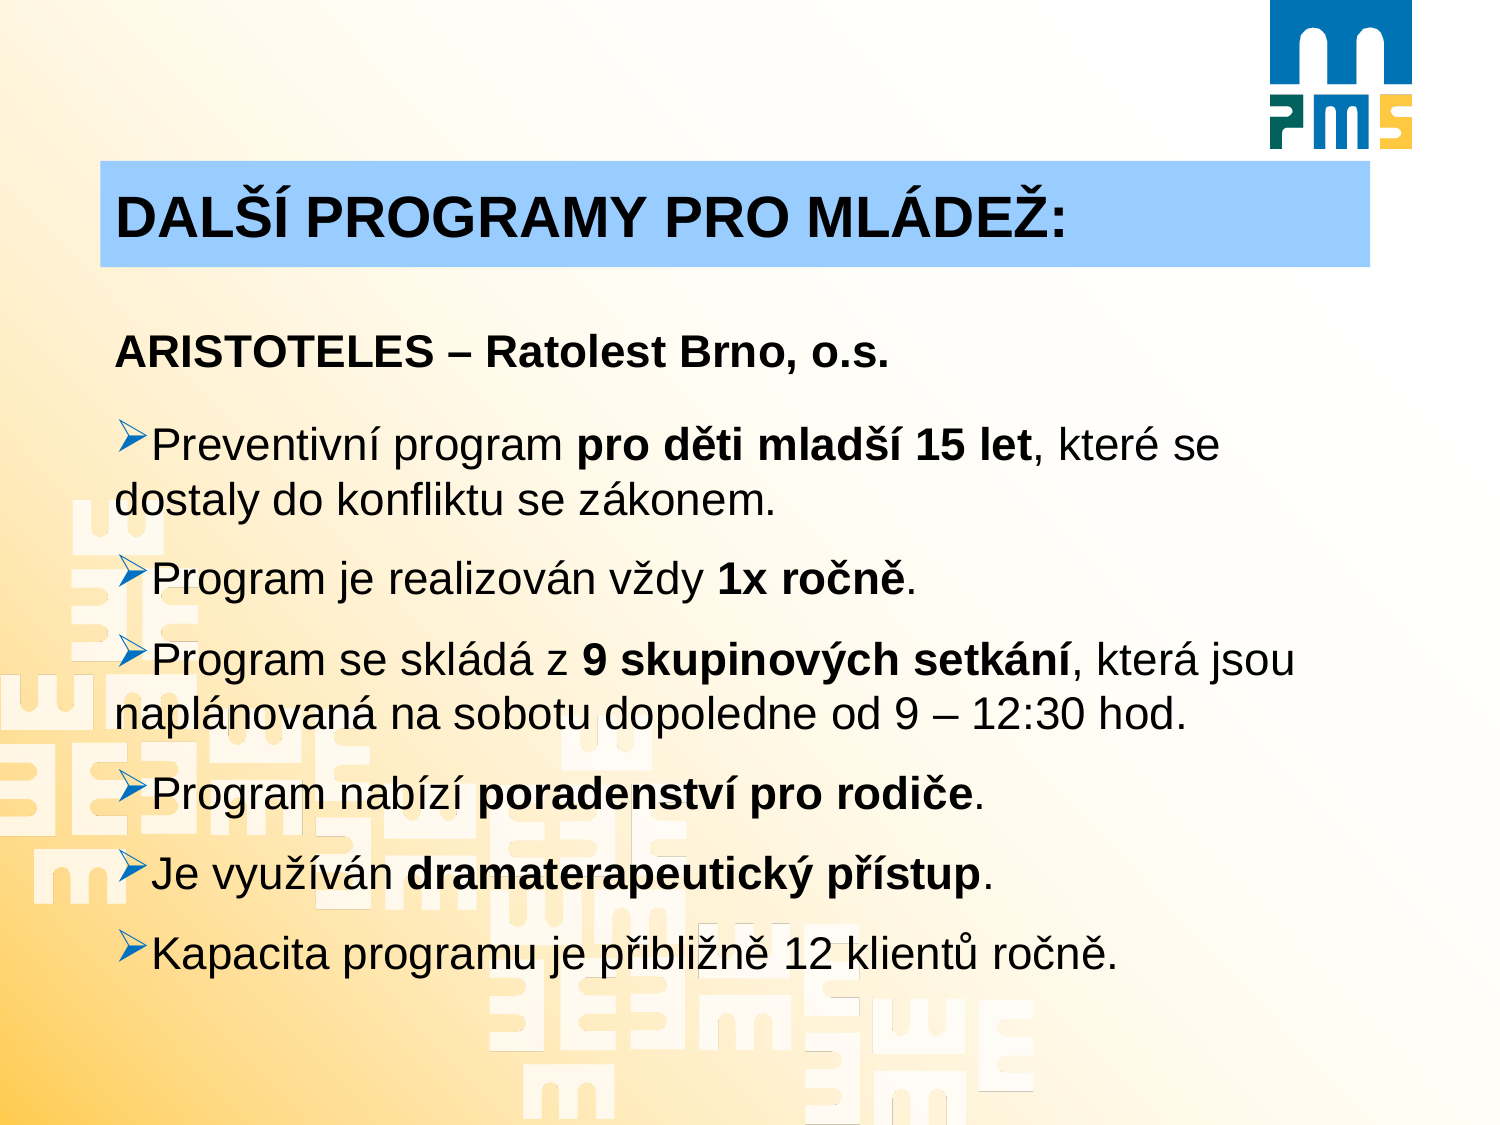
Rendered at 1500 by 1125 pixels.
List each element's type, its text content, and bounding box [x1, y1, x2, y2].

picture [0, 0, 1500, 1125]
text_box ARISTOTELES – Ratolest Brno, o.s. Preventivní program pro děti mladší 15 let, které se dostaly do konfliktu se zákonem. Program je realizován vždy 1x ročně. Program se skládá z 9 skupinových setkání, která jsou naplánovaná na sobotu dopoledne od 9 – 12:30 hod. Program nabízí poradenství pro rodiče. Je využíván dramaterapeutický přístup. Kapacita programu je přibližně 12 klientů ročně. [100, 314, 1341, 1059]
title DALŠÍ PROGRAMY PRO MLÁDEŽ: [100, 160, 1371, 268]
